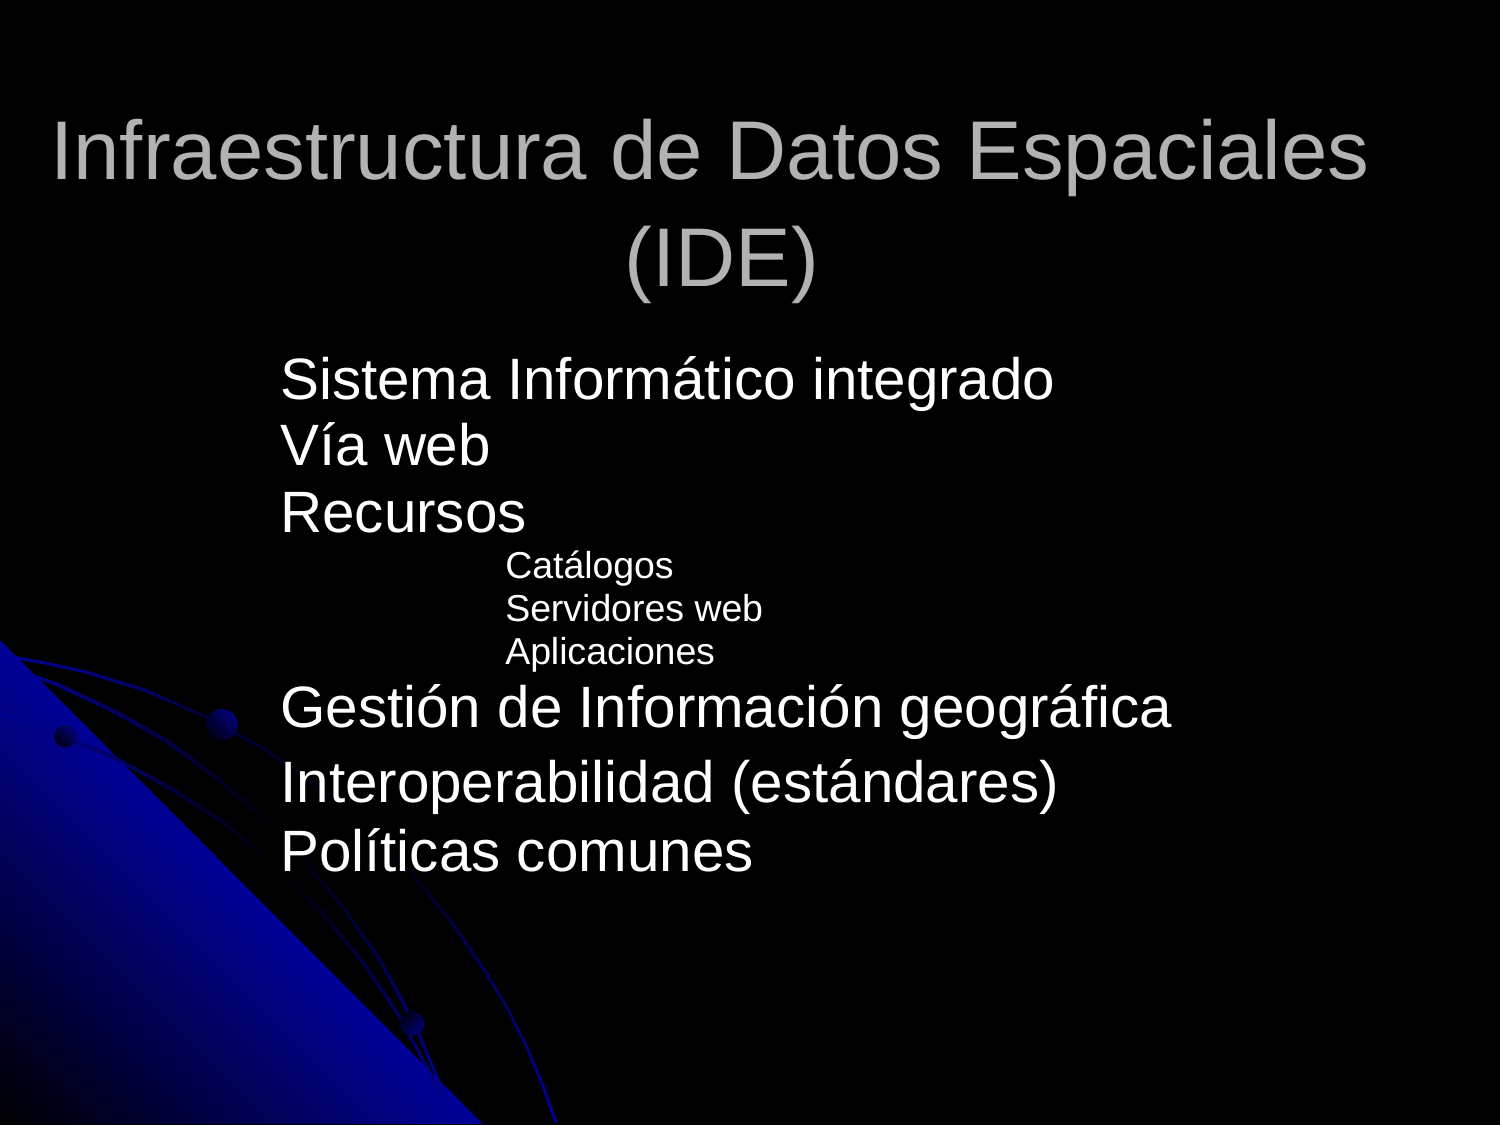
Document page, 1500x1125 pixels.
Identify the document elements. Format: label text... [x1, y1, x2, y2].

list Sistema Informático integrado Vía web Recursos Catálogos Servidores web Aplicaciones Gestión de Información geográfica Interoperabilidad (estándares)‏ Políticas comunes [265, 350, 1426, 1051]
title Infraestructura de Datos Espaciales (IDE)‏ [29, 99, 1415, 315]
